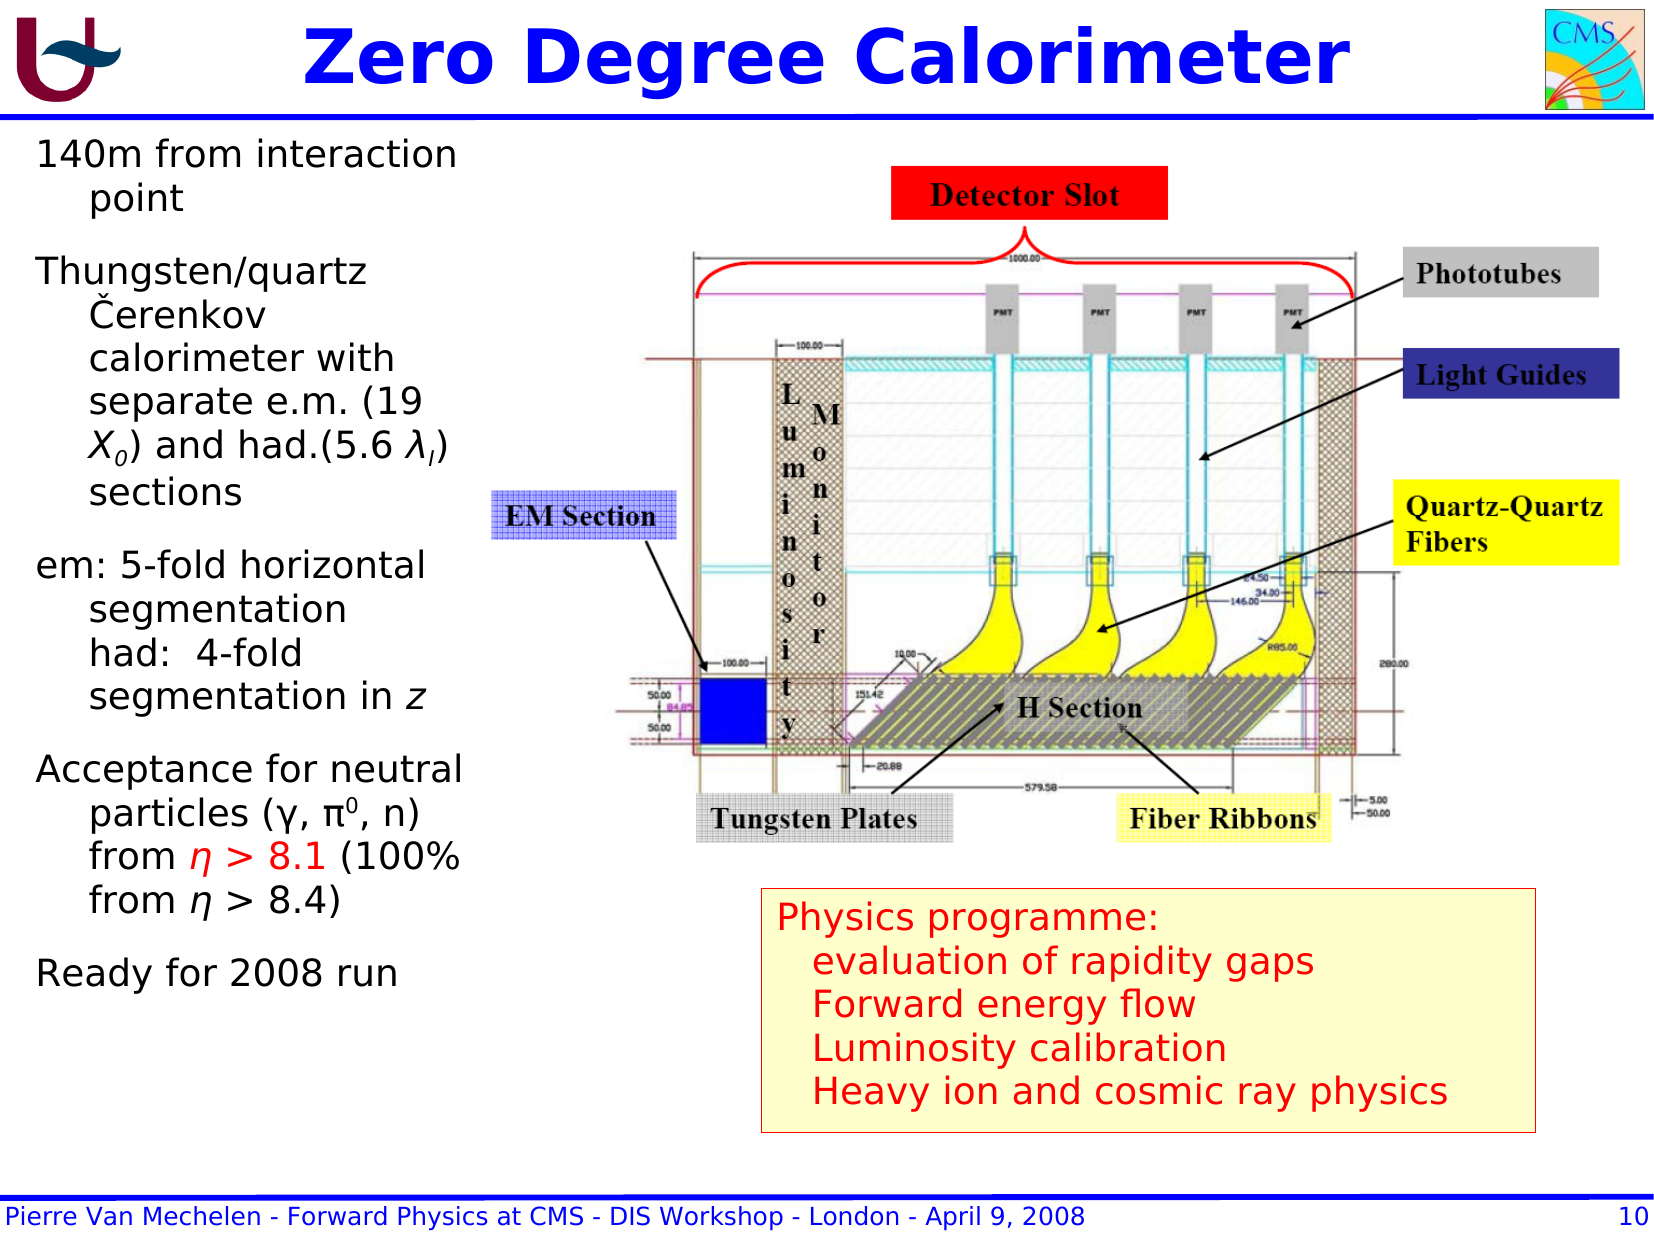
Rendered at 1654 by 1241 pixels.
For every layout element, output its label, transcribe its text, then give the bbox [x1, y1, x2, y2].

picture [9, 10, 128, 109]
title Zero Degree Calorimeter [147, 8, 1506, 107]
text_box Physics programme: evaluation of rapidity gaps Forward energy flow Luminosity calibration Heavy ion and cosmic ray physics [761, 888, 1487, 1133]
list 140m from interaction point Thungsten/quartz Čerenkov calorimeter with separate e.m. (19 X0) and had.(5.6 λI) sections em: 5-fold horizontal segmentation had: 4-fold segmentation in z Acceptance for neutral particles (γ, π0, n) from η > 8.1 (100% from η > 8.4) Ready for 2008 run [17, 133, 482, 1143]
picture [472, 138, 1654, 878]
picture [1545, 9, 1645, 110]
